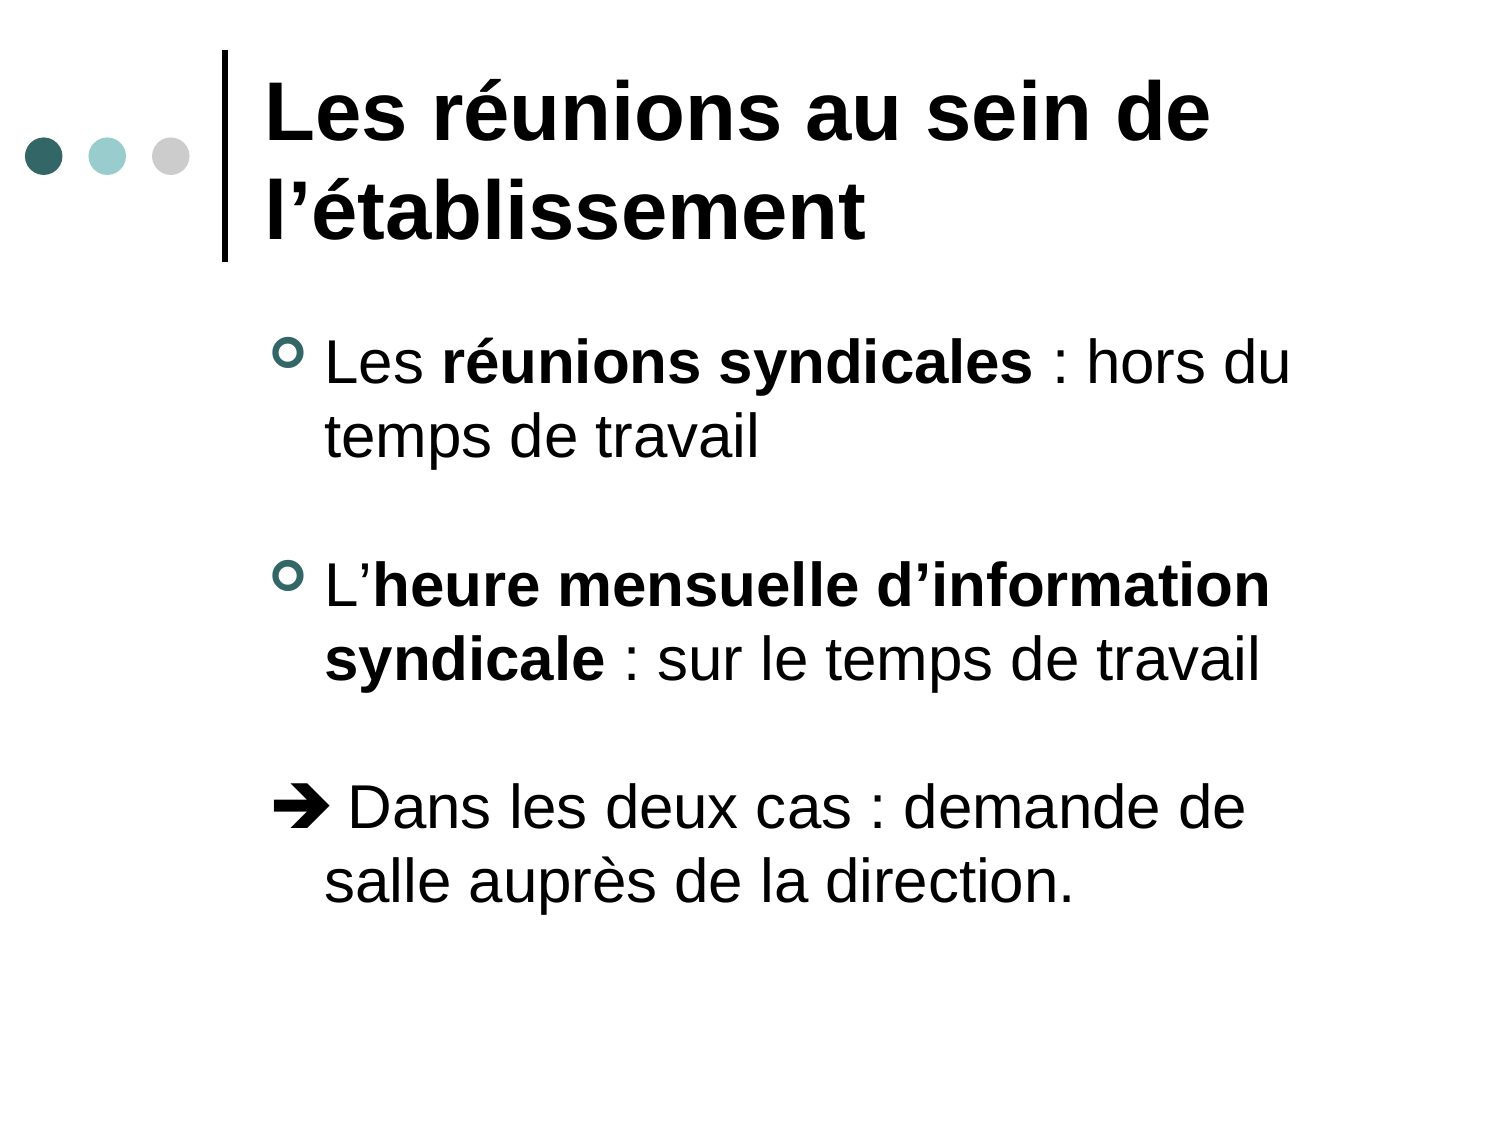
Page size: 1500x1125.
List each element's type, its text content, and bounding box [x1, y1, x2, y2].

title Les réunions au sein de l’établissement [249, 31, 1401, 282]
list Les réunions syndicales : hors du temps de travail L’heure mensuelle d’information syndicale : sur le temps de travail  Dans les deux cas : demande de salle auprès de la direction. + [253, 314, 1404, 1125]
